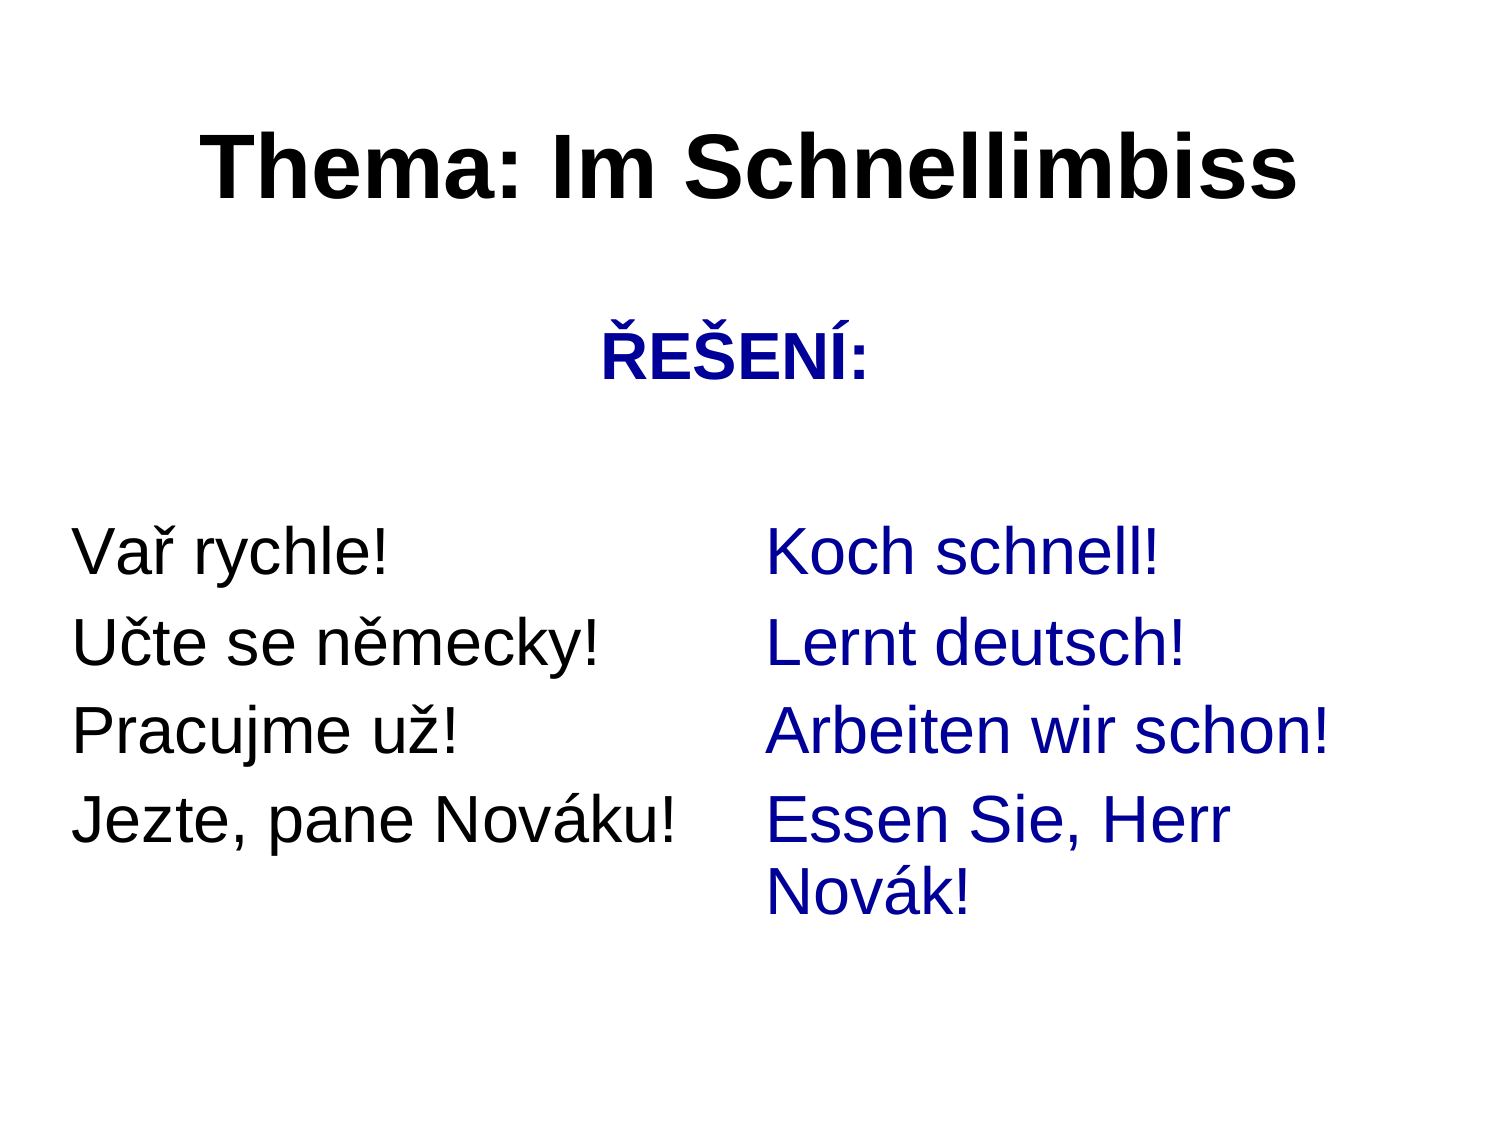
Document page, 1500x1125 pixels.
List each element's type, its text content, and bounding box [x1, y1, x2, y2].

list ŘEŠENÍ: Vař rychle! Koch schnell! Učte se německy! Lernt deutsch! Pracujme už! Arbeiten wir schon! Jezte, pane Nováku! Essen Sie, Herr Novák! [0, 314, 1471, 990]
title Thema: Im Schnellimbiss [75, 47, 1426, 276]
